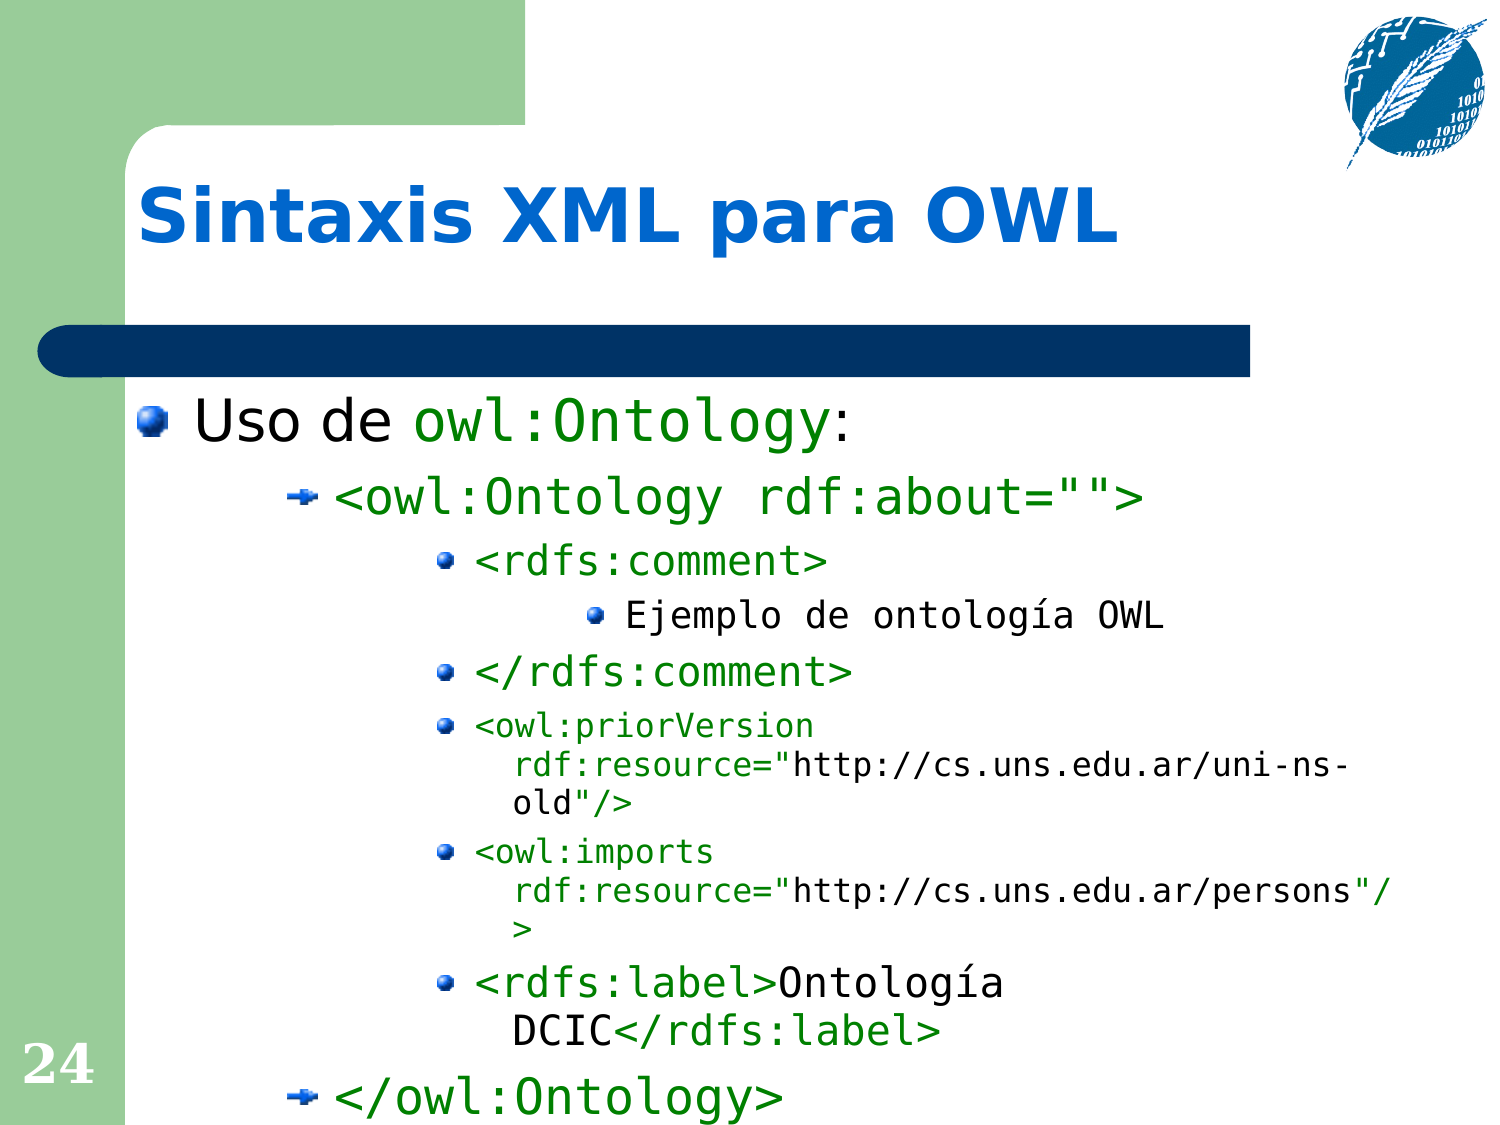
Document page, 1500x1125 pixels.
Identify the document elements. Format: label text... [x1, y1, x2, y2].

list Uso de owl:Ontology: <owl:Ontology rdf:about=""> <rdfs:comment> Ejemplo de ontología OWL </rdfs:comment> <owl:priorVersion rdf:resource="http://cs.uns.edu.ar/uni-ns-old"/> <owl:imports rdf:resource="http://cs.uns.edu.ar/persons"/> <rdfs:label>Ontología DCIC</rdfs:label> </owl:Ontology> OBS: owl:imports es transitivo. [137, 387, 1400, 1084]
picture [1416, 140, 1425, 149]
picture [1341, 15, 1487, 172]
picture [287, 1089, 318, 1105]
picture [1436, 127, 1450, 136]
picture [1427, 138, 1431, 148]
picture [1433, 139, 1440, 147]
title Sintaxis XML para OWL [136, 136, 1414, 301]
